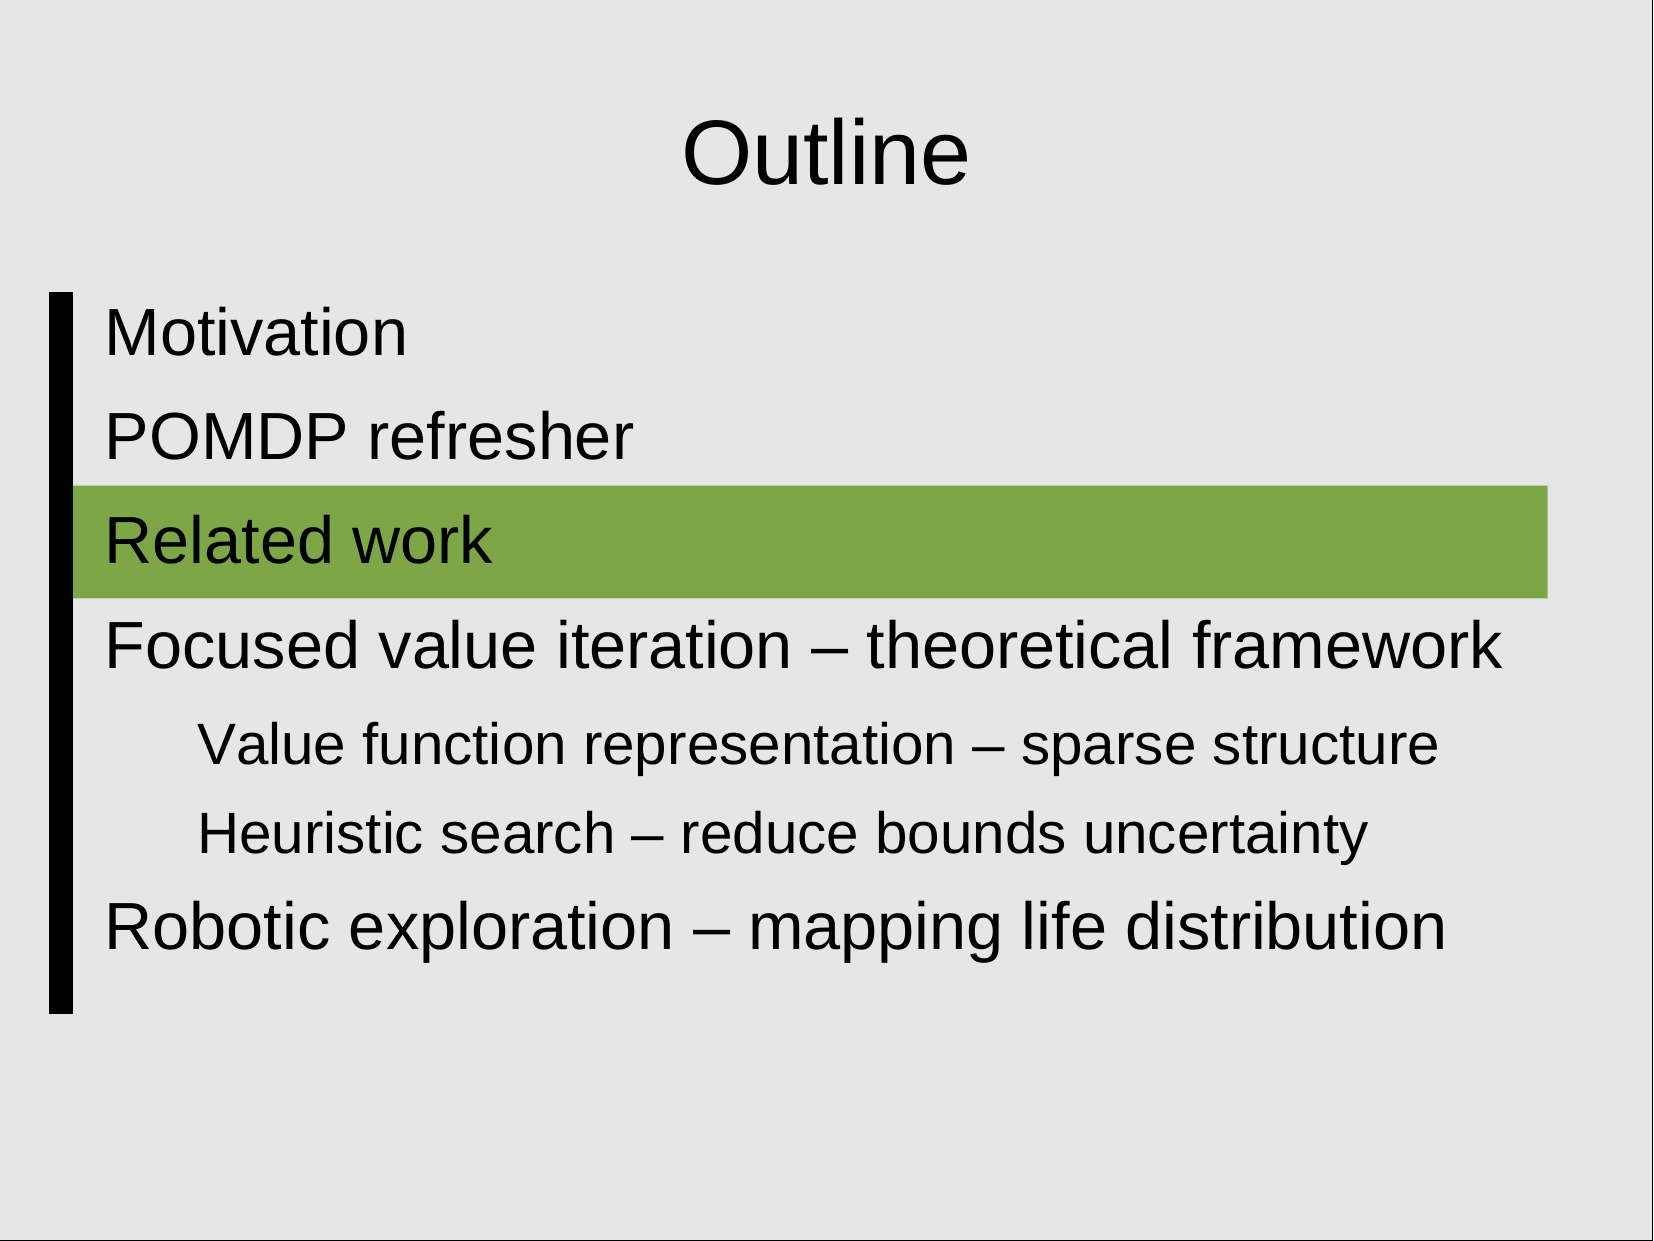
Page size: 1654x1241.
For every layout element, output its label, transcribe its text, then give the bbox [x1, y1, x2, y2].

title Outline [82, 49, 1571, 257]
list Motivation POMDP refresher Related work Focused value iteration – theoretical framework Value function representation – sparse structure Heuristic search – reduce bounds uncertainty Robotic exploration – mapping life distribution [82, 290, 1571, 1104]
text_box [0, 0, 1653, 1241]
